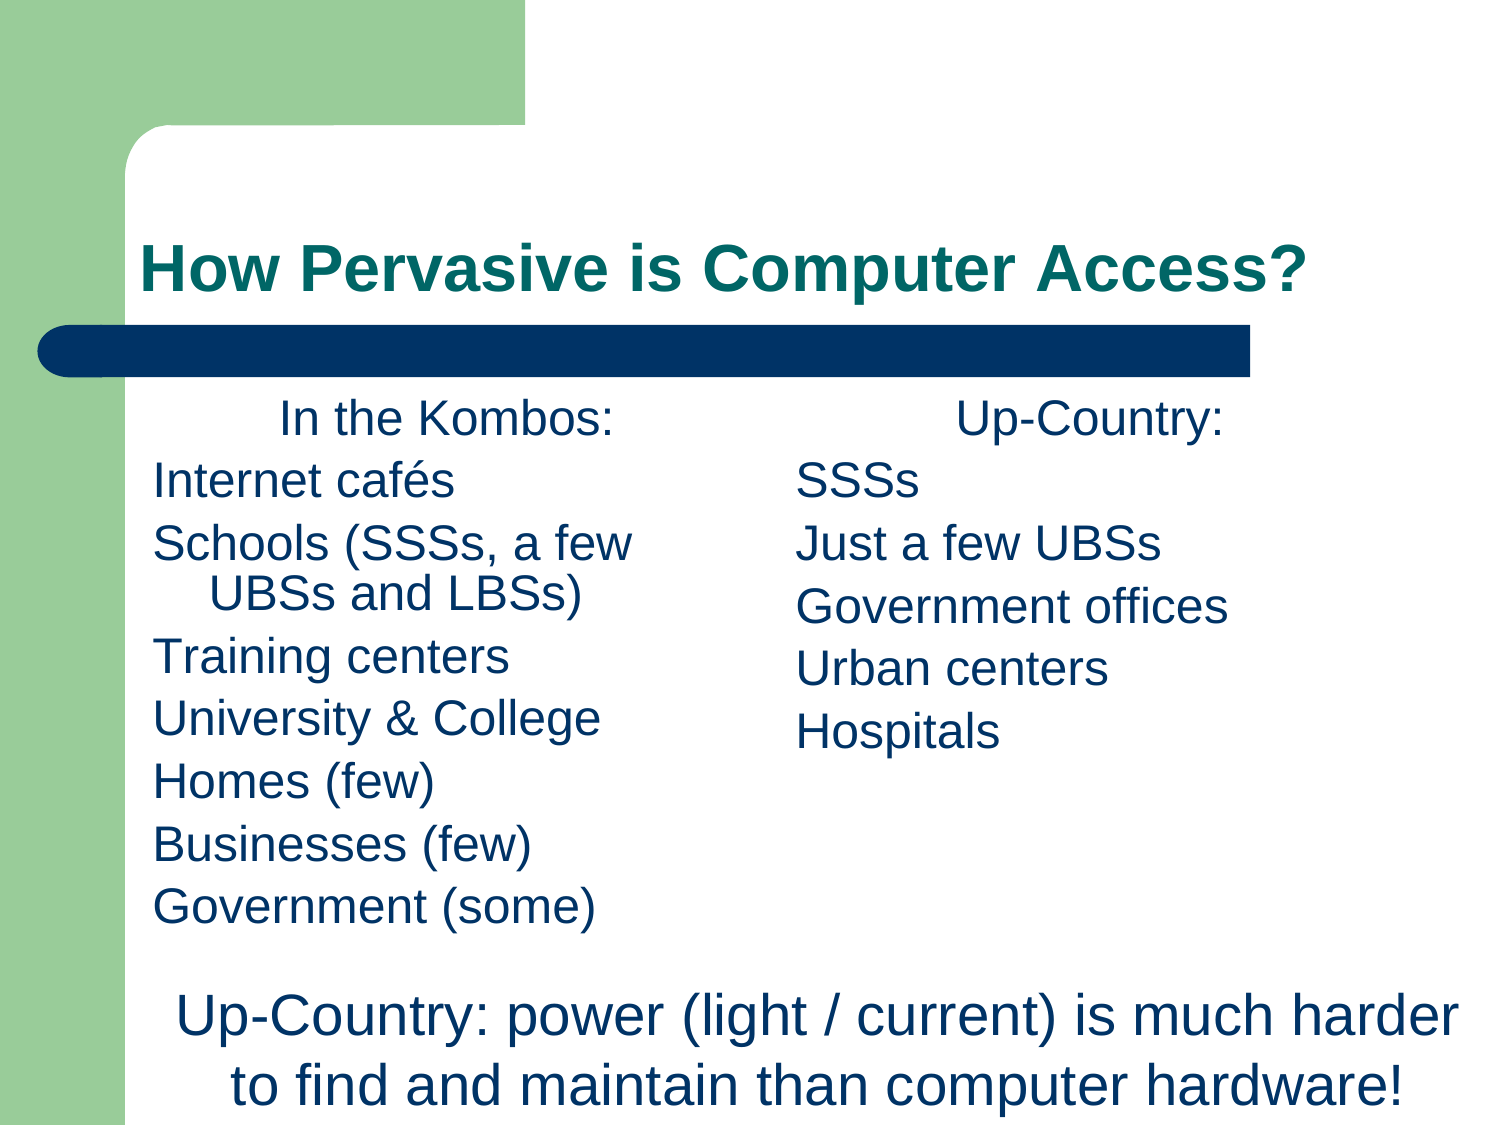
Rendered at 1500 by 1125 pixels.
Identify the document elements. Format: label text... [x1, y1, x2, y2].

title How Pervasive is Computer Access? [124, 124, 1425, 313]
list Up-Country: SSSs Just a few UBSs Government offices Urban centers Hospitals [780, 387, 1400, 969]
text_box Up-Country: power (light / current) is much harder to find and maintain than computer hardware! [137, 969, 1500, 1125]
list In the Kombos: Internet cafés Schools (SSSs, a few UBSs and LBSs) Training centers University & College Homes (few) Businesses (few) Government (some) [137, 387, 757, 969]
